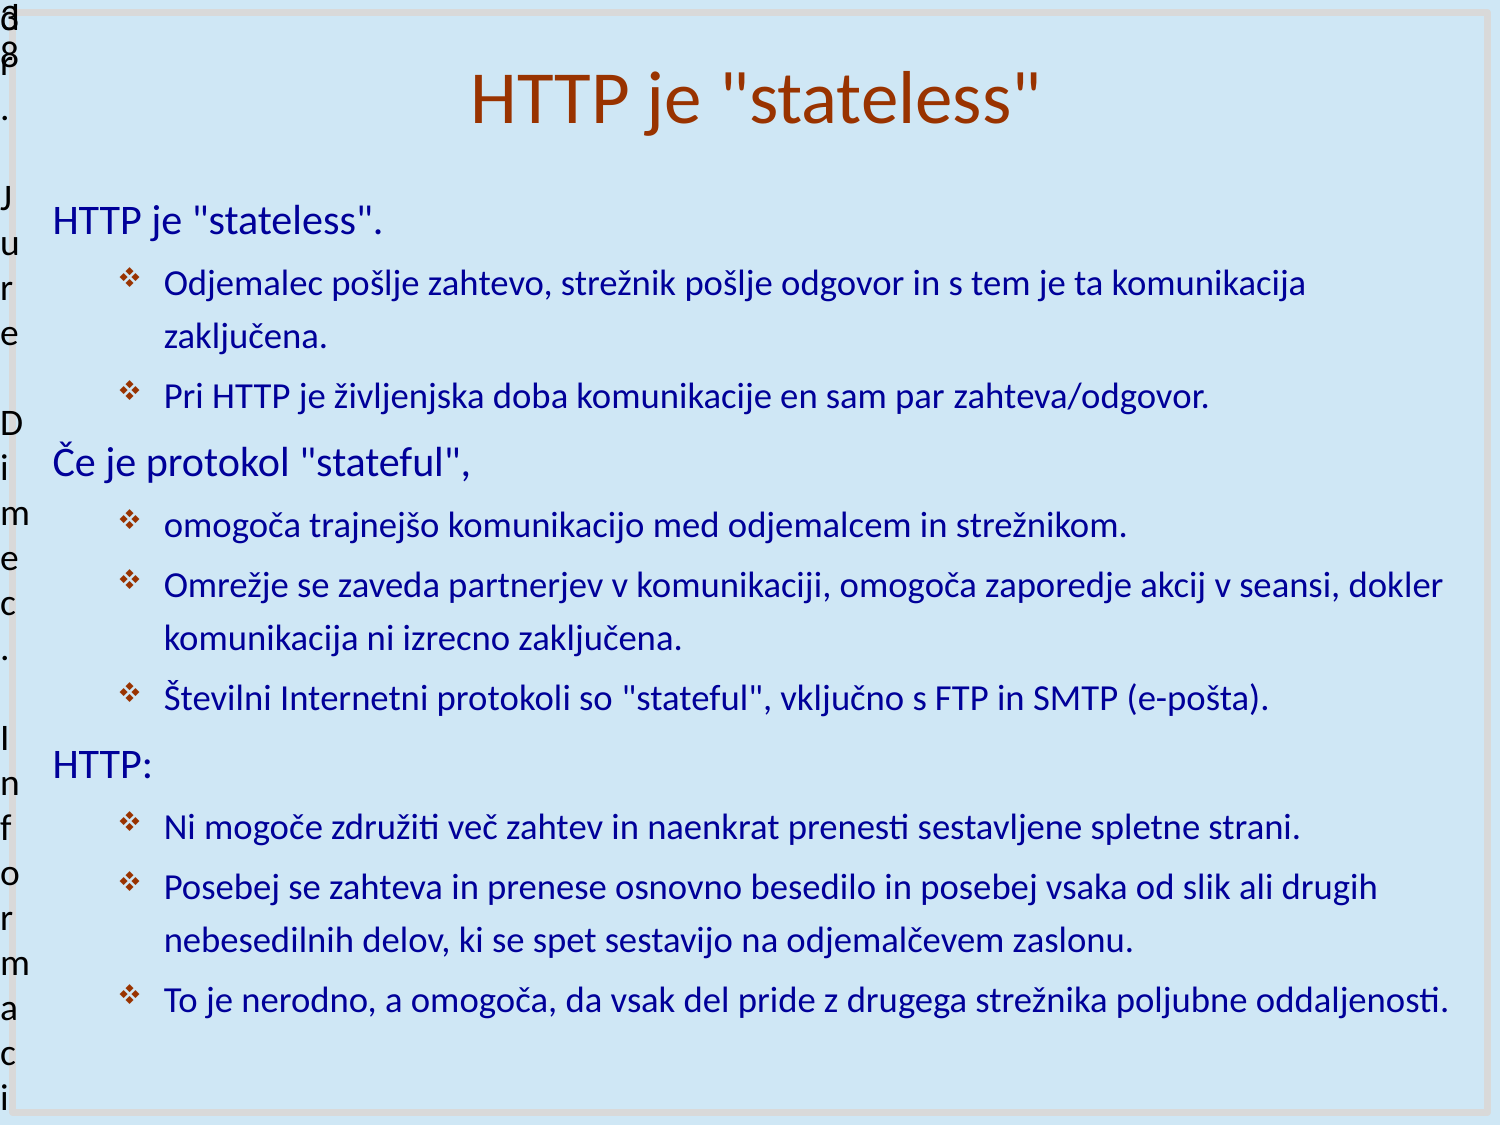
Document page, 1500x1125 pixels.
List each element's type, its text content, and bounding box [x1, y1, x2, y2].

title HTTP je "stateless" [37, 37, 1475, 150]
list HTTP je "stateless". Odjemalec pošlje zahtevo, strežnik pošlje odgovor in s tem je ta komunikacija zaključena. Pri HTTP je življenjska doba komunikacije en sam par zahteva/odgovor. Če je protokol "stateful", omogoča trajnejšo komunikacijo med odjemalcem in strežnikom. Omrežje se zaveda partnerjev v komunikaciji, omogoča zaporedje akcij v seansi, dokler komunikacija ni izrecno zaključena. Številni Internetni protokoli so "stateful", vključno s FTP in SMTP (e-pošta). HTTP: Ni mogoče združiti več zahtev in naenkrat prenesti sestavljene spletne strani. Posebej se zahteva in prenese osnovno besedilo in posebej vsaka od slik ali drugih nebesedilnih delov, ki se spet sestavijo na odjemalčevem zaslonu. To je nerodno, a omogoča, da vsak del pride z drugega strežnika poljubne oddaljenosti. [37, 174, 1475, 1050]
